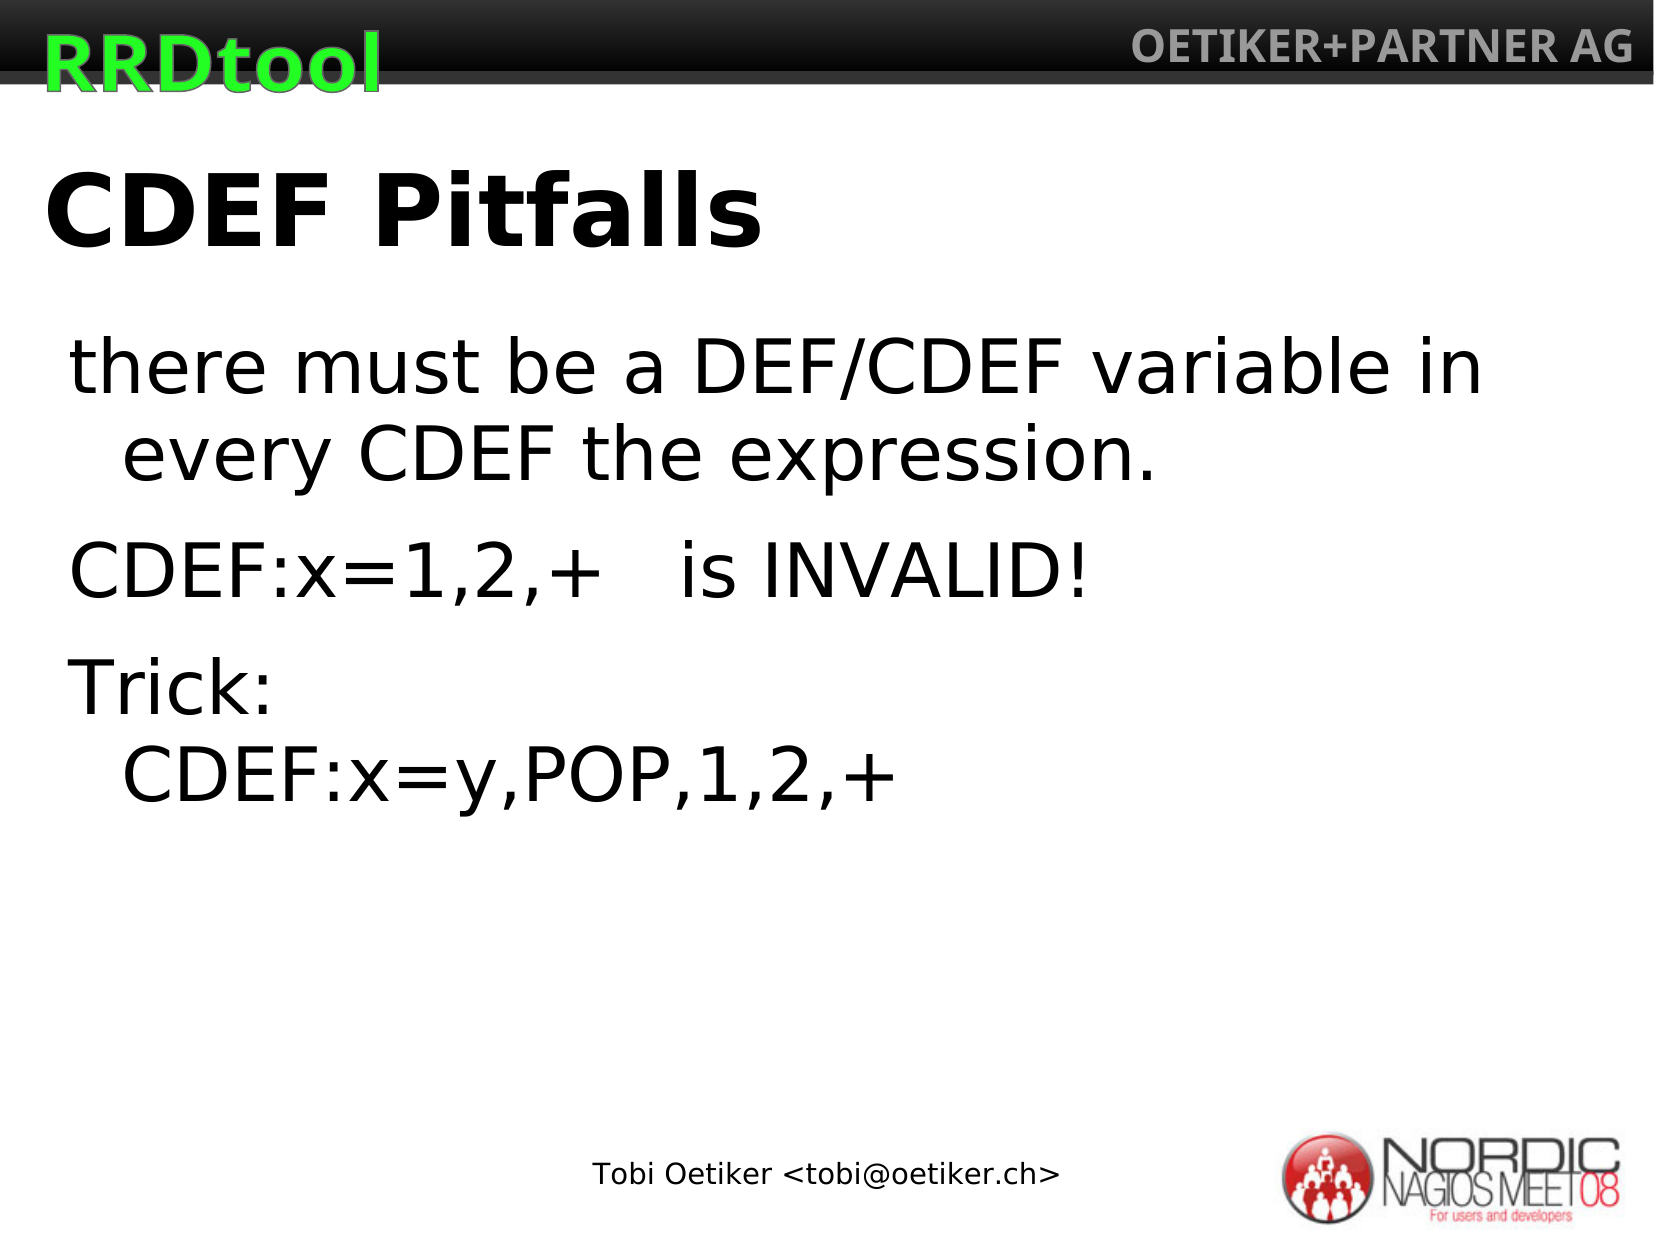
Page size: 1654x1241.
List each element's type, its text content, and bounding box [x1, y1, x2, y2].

picture [1262, 1116, 1654, 1241]
title CDEF Pitfalls [43, 137, 1582, 287]
list there must be a DEF/CDEF variable in every CDEF the expression. CDEF:x=1,2,+ is INVALID! Trick: CDEF:x=y,POP,1,2,+ [50, 323, 1571, 1093]
